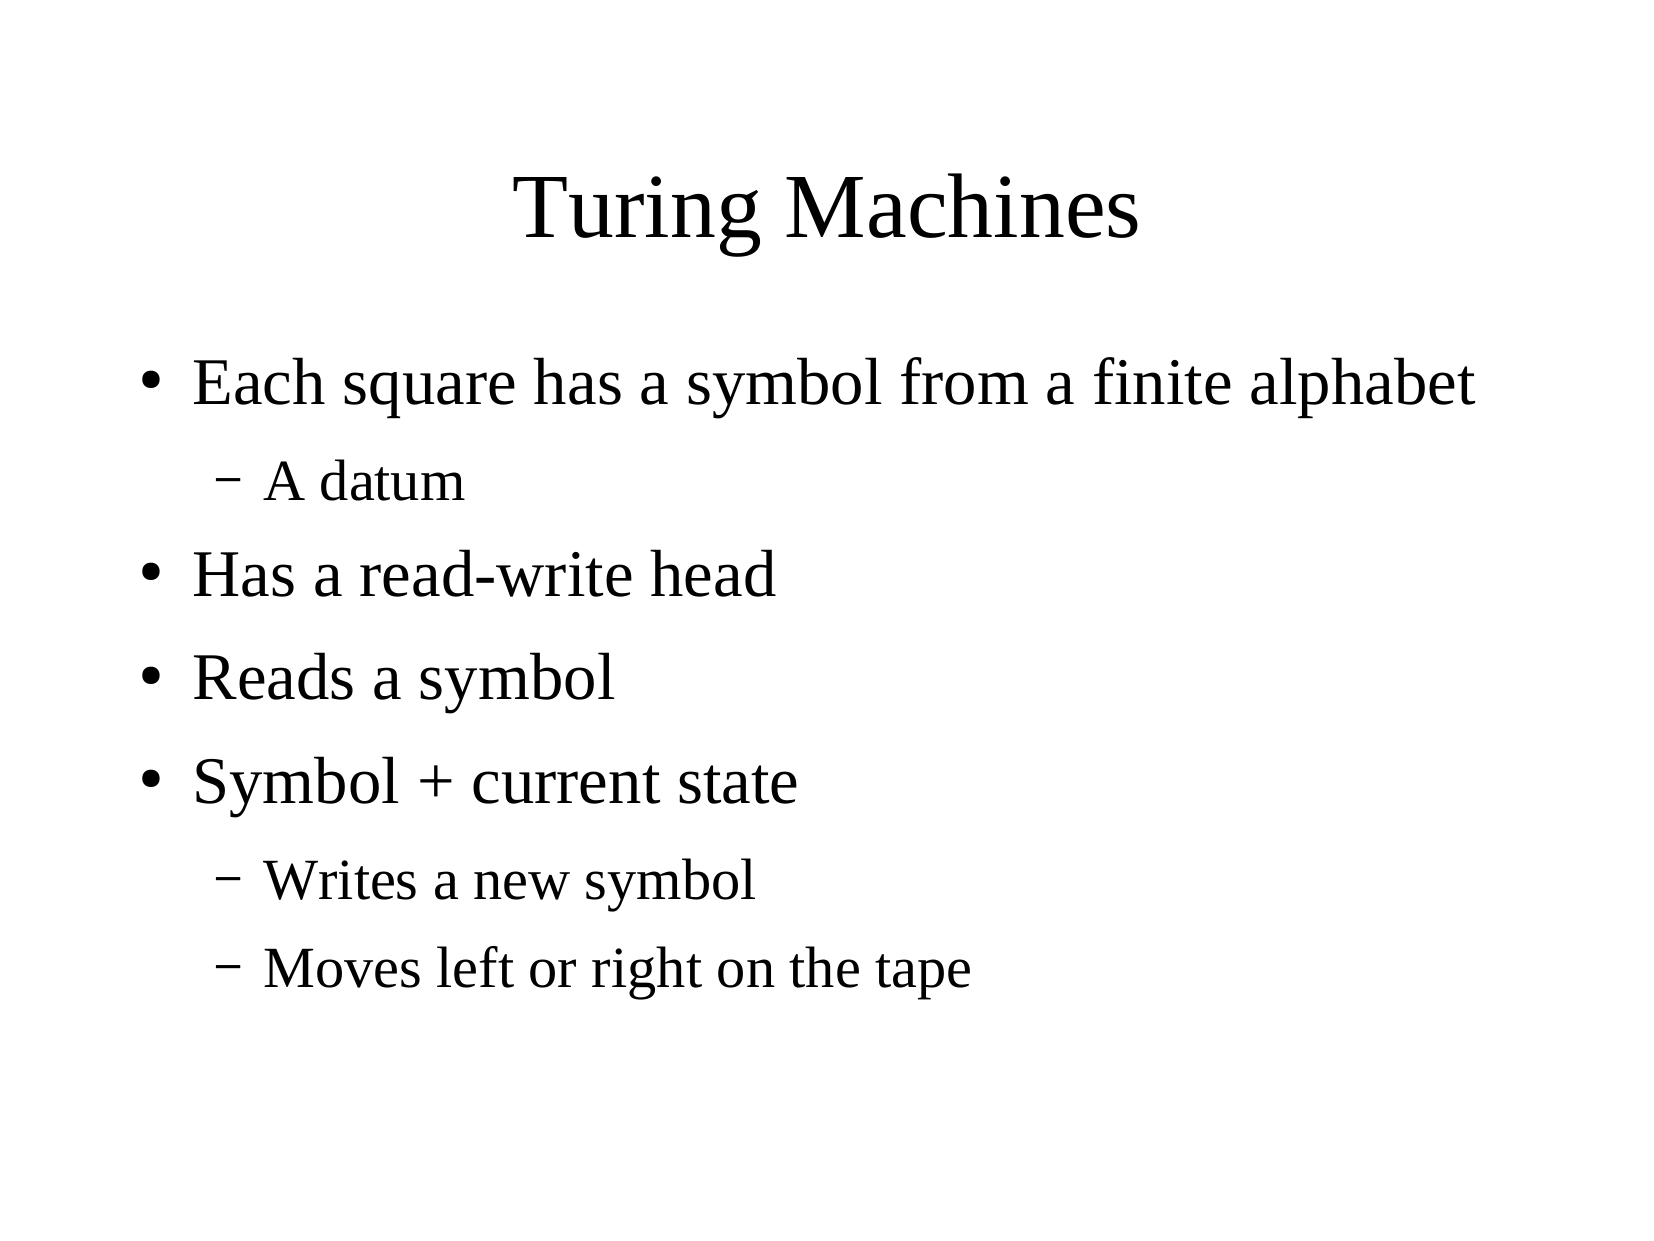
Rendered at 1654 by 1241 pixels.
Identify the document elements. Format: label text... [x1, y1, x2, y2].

title Turing Machines [121, 102, 1534, 311]
list Each square has a symbol from a finite alphabet A datum Has a read-write head Reads a symbol Symbol + current state Writes a new symbol Moves left or right on the tape [121, 344, 1534, 1127]
